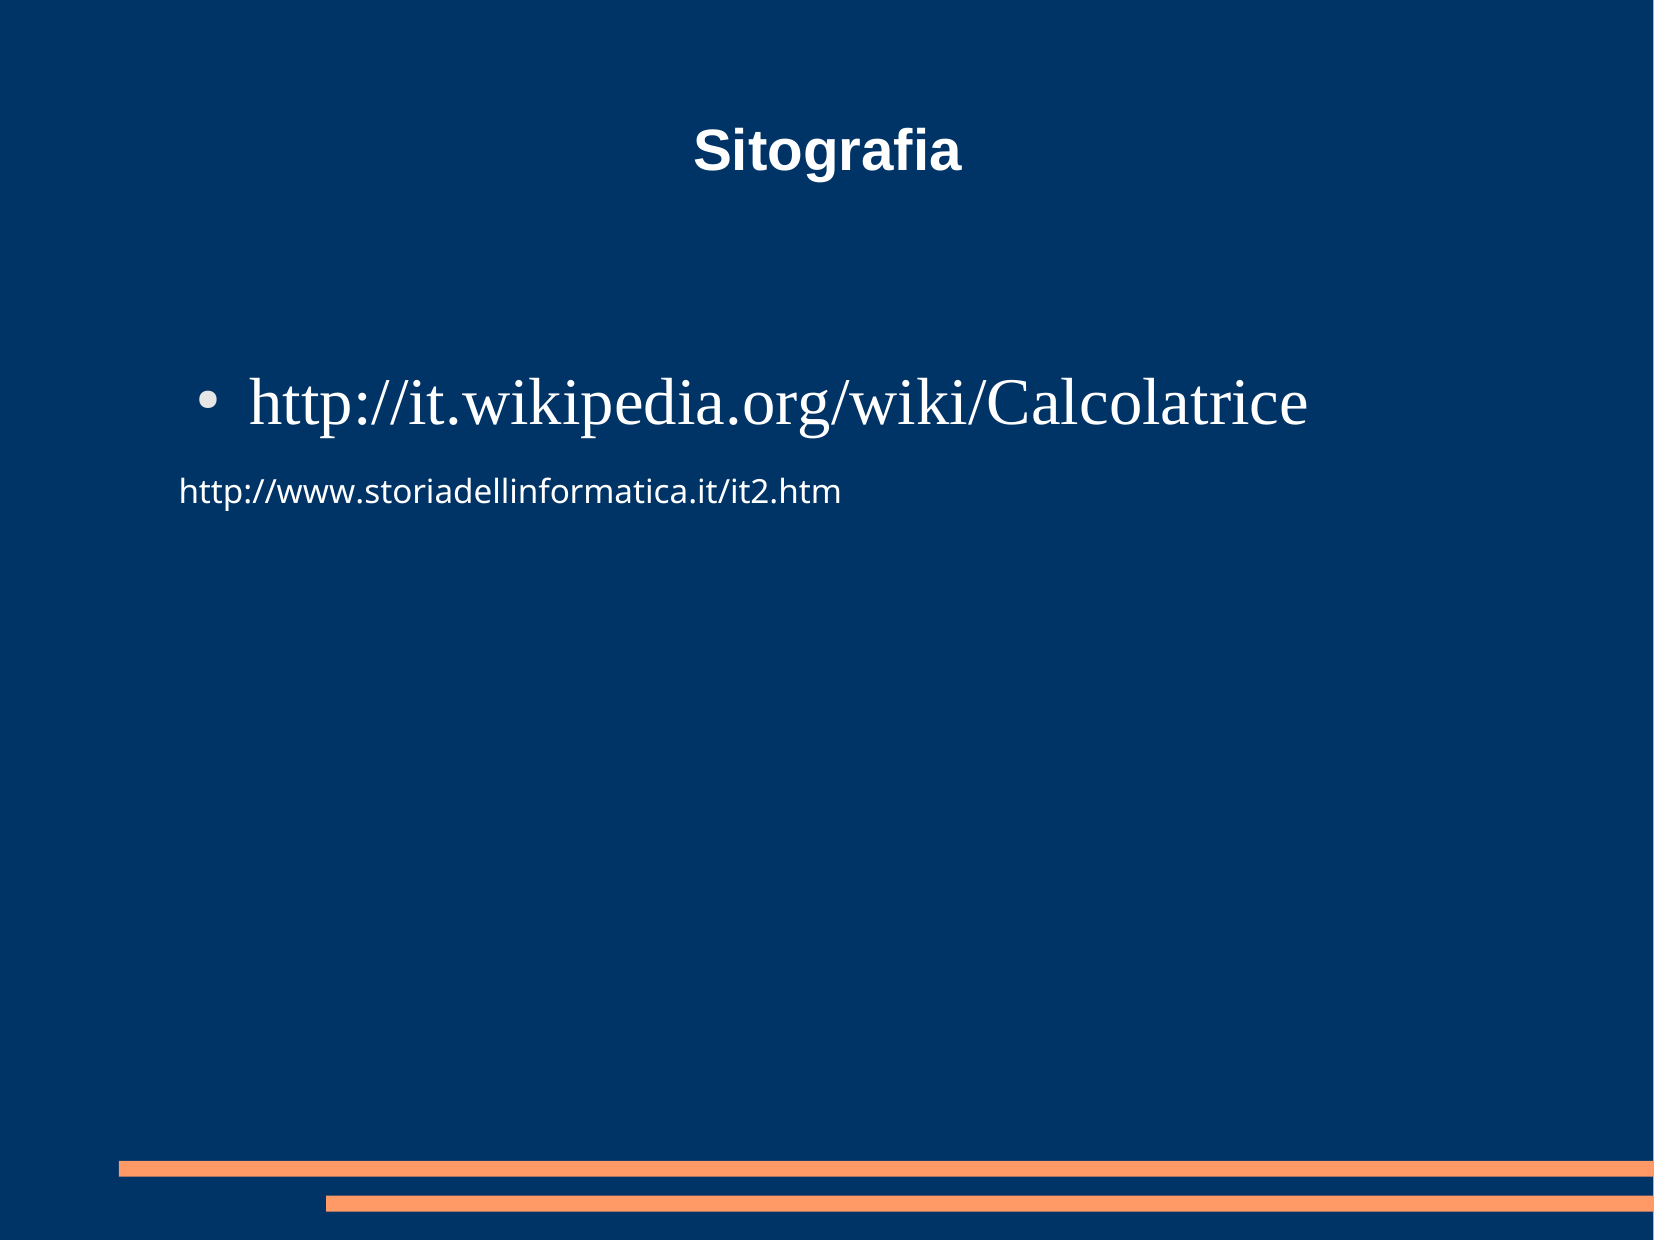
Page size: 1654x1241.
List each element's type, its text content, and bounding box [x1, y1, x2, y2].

list http://it.wikipedia.org/wiki/Calcolatrice http://www.storiadellinformatica.it/it2.htm [178, 364, 1570, 1147]
title Sitografia [121, 46, 1534, 254]
